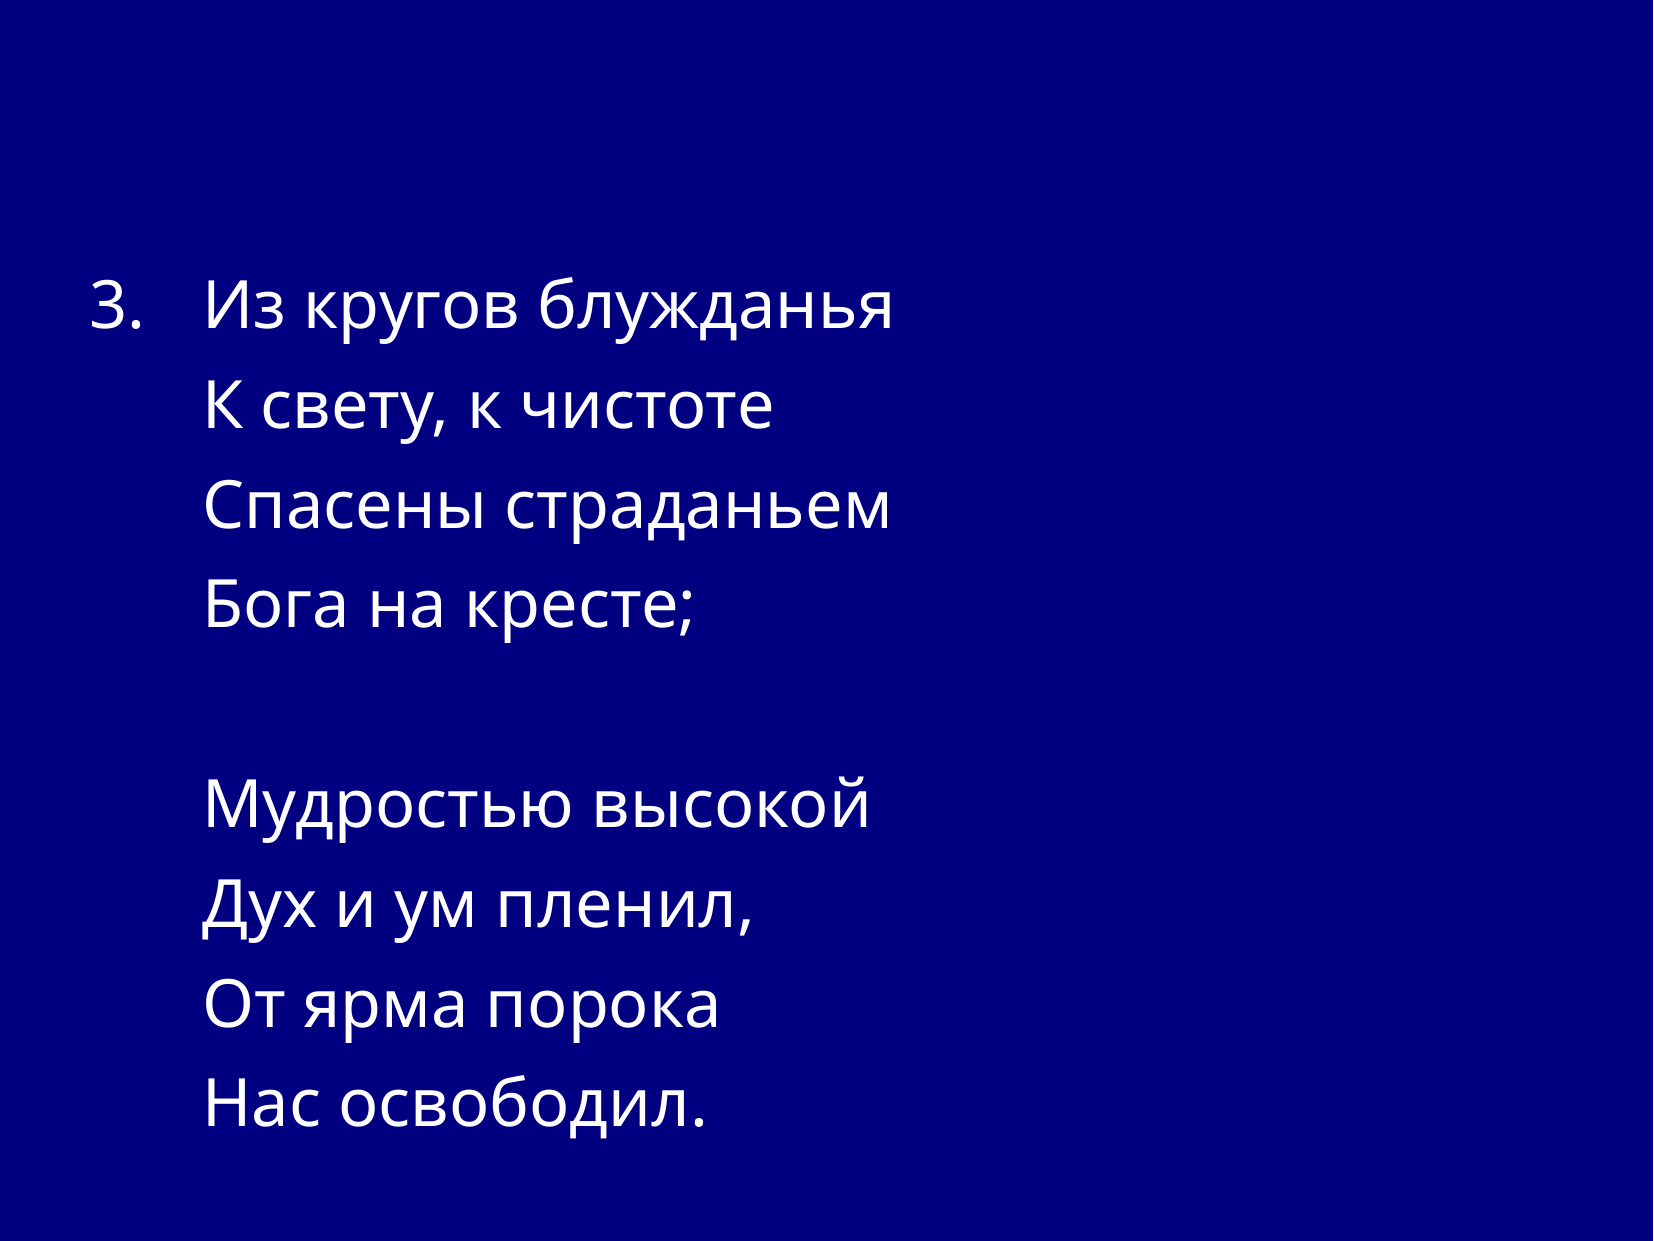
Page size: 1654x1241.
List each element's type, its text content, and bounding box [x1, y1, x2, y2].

text_box 3. Из кругов блужданья К свету, к чистоте Спасены страданьем Бога на кресте; Мудростью высокой Дух и ум пленил, От ярма порока Нас освободил. [75, 150, 1576, 1163]
